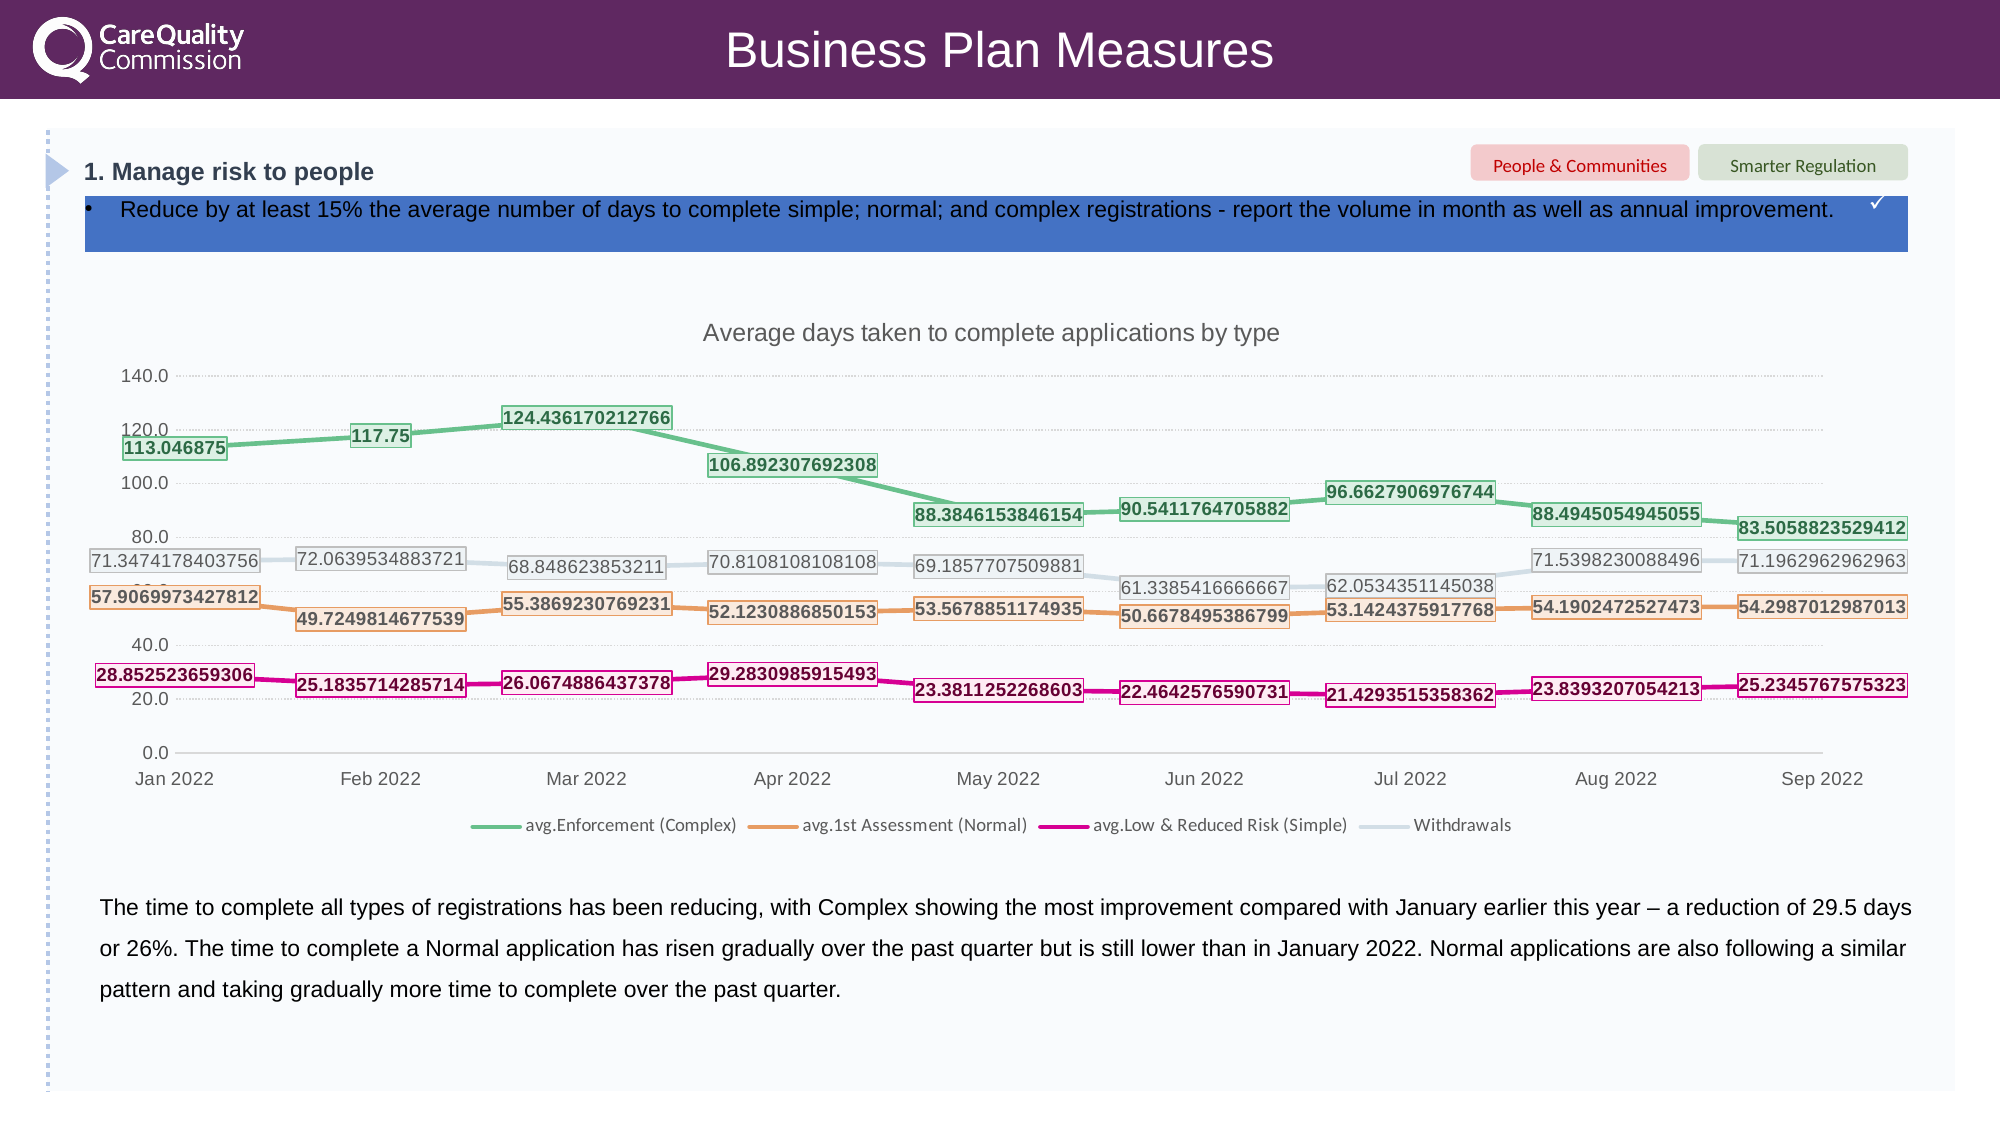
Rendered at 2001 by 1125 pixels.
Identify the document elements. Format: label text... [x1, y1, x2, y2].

text_box Smarter Regulation [1698, 144, 1909, 181]
chart [84, 293, 1909, 843]
text_box The time to complete all types of registrations has been reducing, with Complex showing the most improvement compared with January earlier this year – a reduction of 29.5 days or 26%. The time to complete a Normal application has risen gradually over the past quarter but is still lower than in January 2022. Normal applications are also following a similar pattern and taking gradually more time to complete over the past quarter. [84, 871, 1945, 1007]
text_box Business Plan Measures [641, 9, 1358, 86]
picture [32, 16, 245, 84]
table_header Reduce by at least 15% the average number of days to complete simple; normal; and complex registrations - report the volume in month as well as annual improvement. [85, 196, 1848, 252]
text_box People & Communities [1470, 144, 1690, 181]
text_box [0, 0, 2000, 99]
table_header  [1848, 196, 1908, 252]
text_box [45, 128, 1955, 1091]
text_box 1. Manage risk to people [69, 147, 670, 194]
